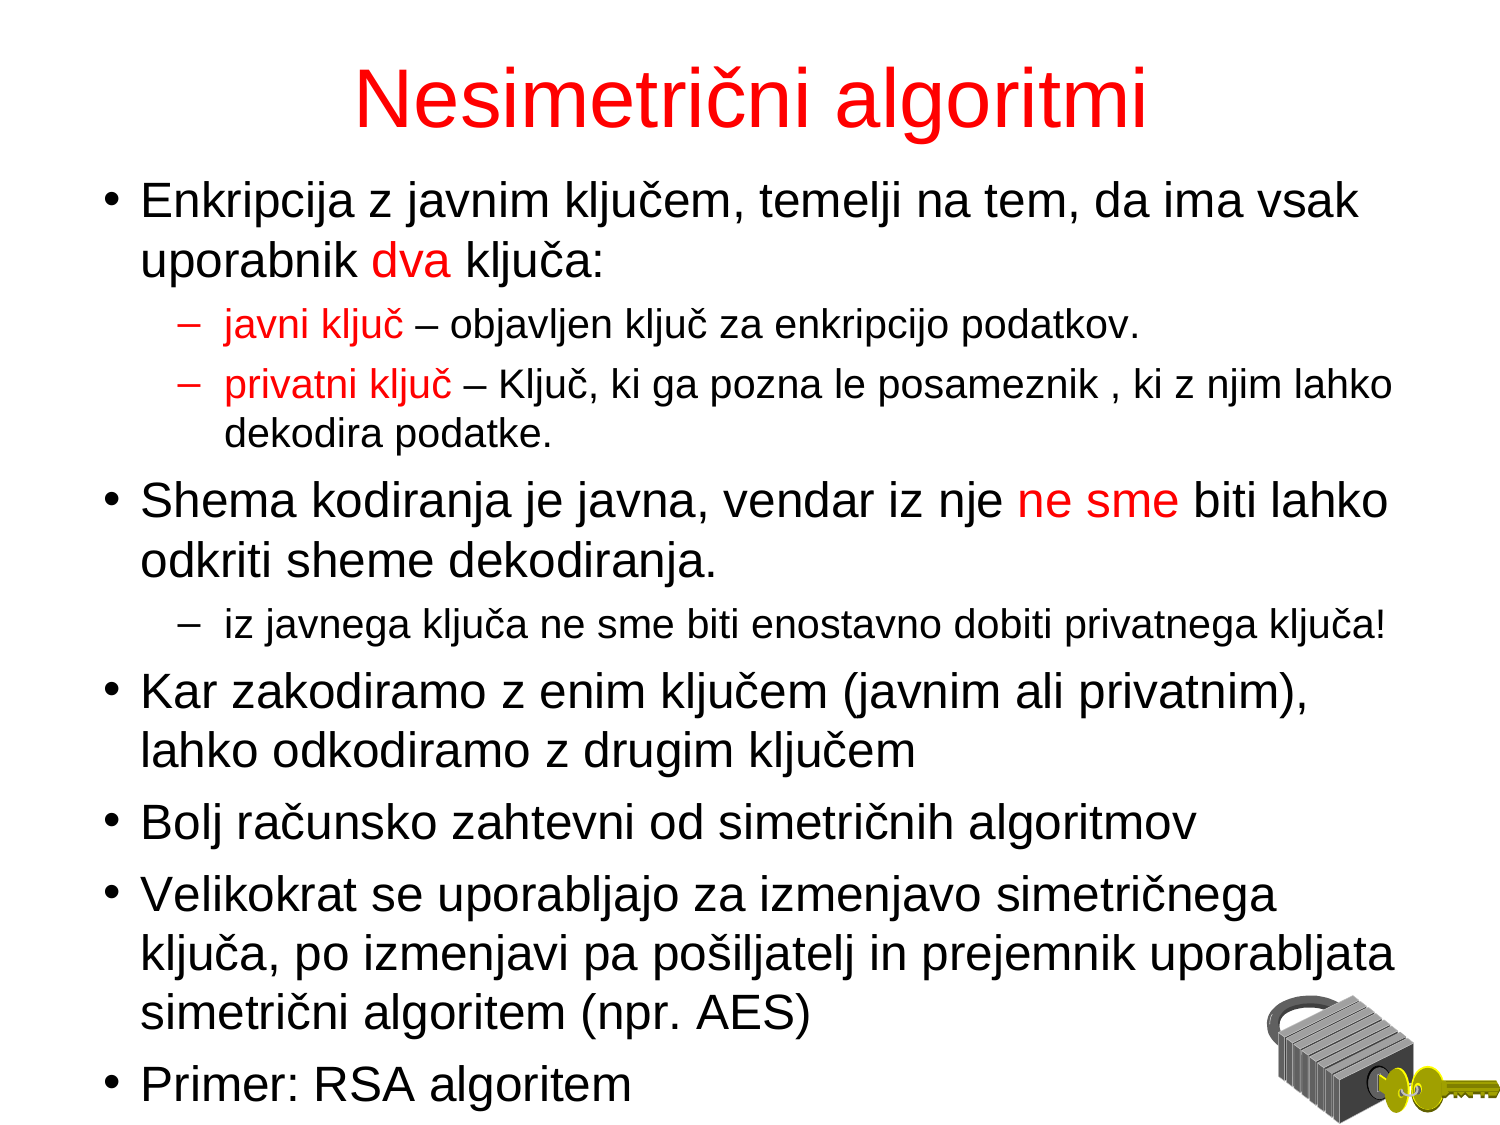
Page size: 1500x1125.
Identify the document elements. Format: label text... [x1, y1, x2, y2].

title Nesimetrični algoritmi [76, 0, 1427, 188]
list Enkripcija z javnim ključem, temelji na tem, da ima vsak uporabnik dva ključa: javni ključ – objavljen ključ za enkripcijo podatkov. privatni ključ – Ključ, ki ga pozna le posameznik , ki z njim lahko dekodira podatke. Shema kodiranja je javna, vendar iz nje ne sme biti lahko odkriti sheme dekodiranja. iz javnega ključa ne sme biti enostavno dobiti privatnega ključa! Kar zakodiramo z enim ključem (javnim ali privatnim), lahko odkodiramo z drugim ključem Bolj računsko zahtevni od simetričnih algoritmov Velikokrat se uporabljajo za izmenjavo simetričnega ključa, po izmenjavi pa pošiljatelj in prejemnik uporabljata simetrični algoritem (npr. AES) Primer: RSA algoritem [88, 160, 1439, 1125]
chart [1266, 994, 1500, 1125]
